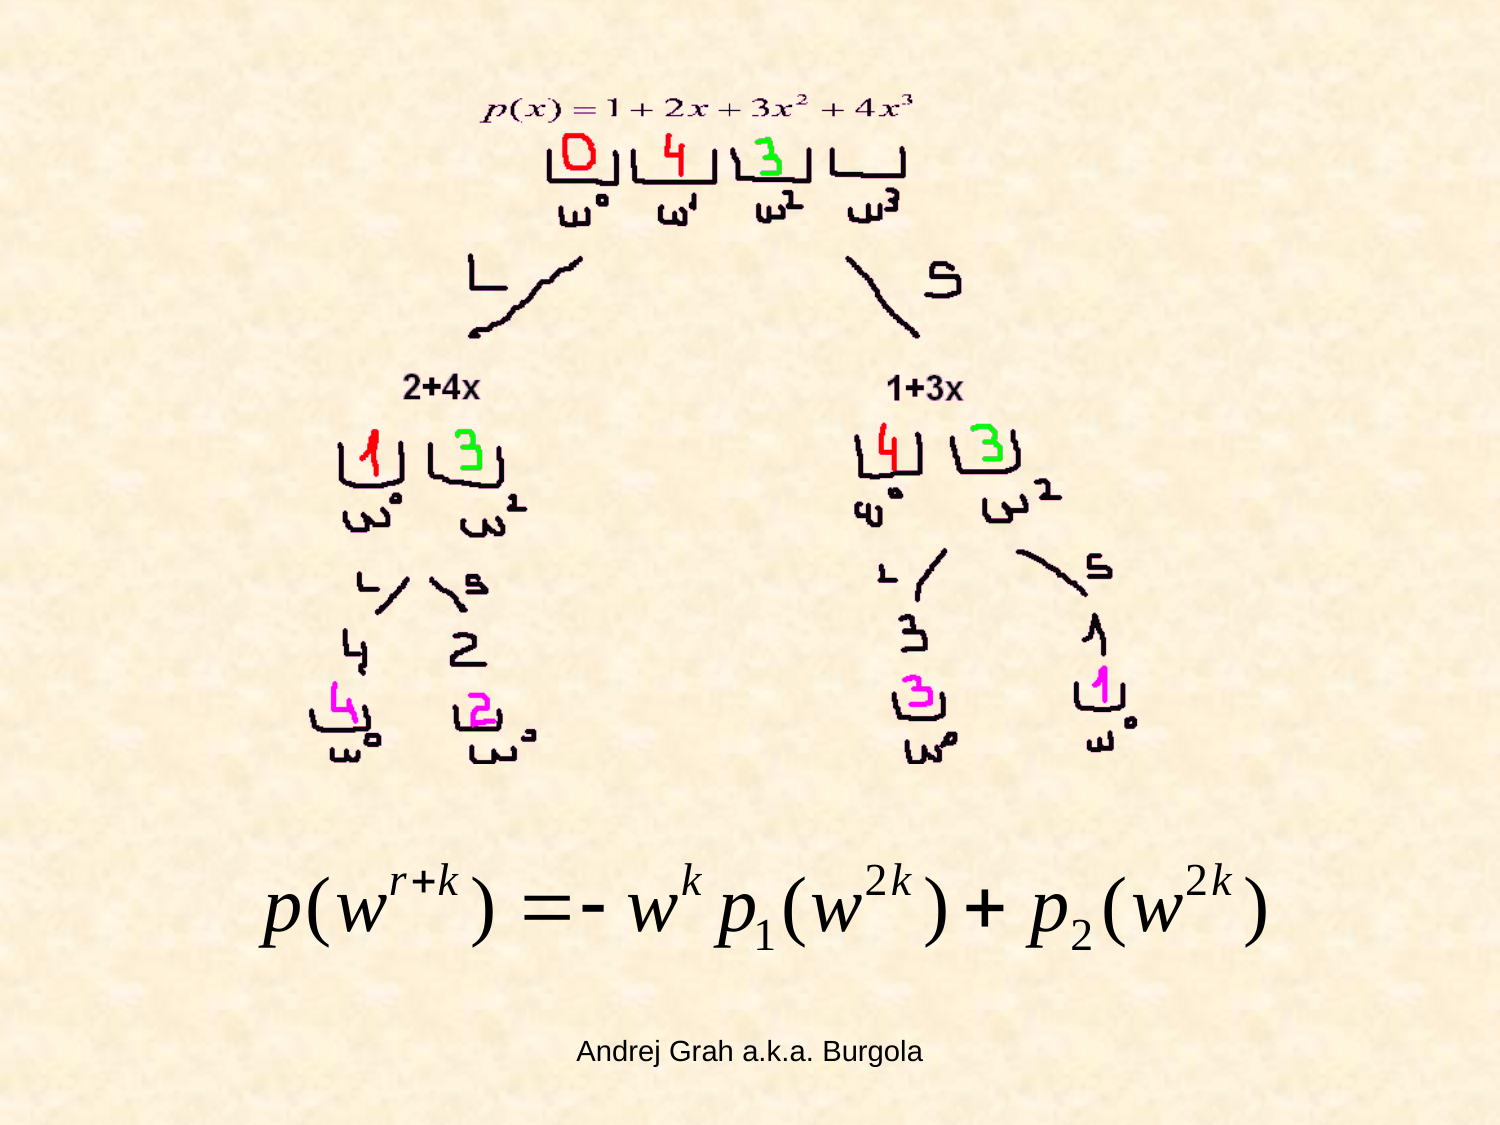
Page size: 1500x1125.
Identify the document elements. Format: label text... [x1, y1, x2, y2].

chart [242, 846, 1282, 964]
picture [0, 0, 1500, 1125]
text_box Andrej Grah a.k.a. Burgola [512, 1024, 988, 1103]
